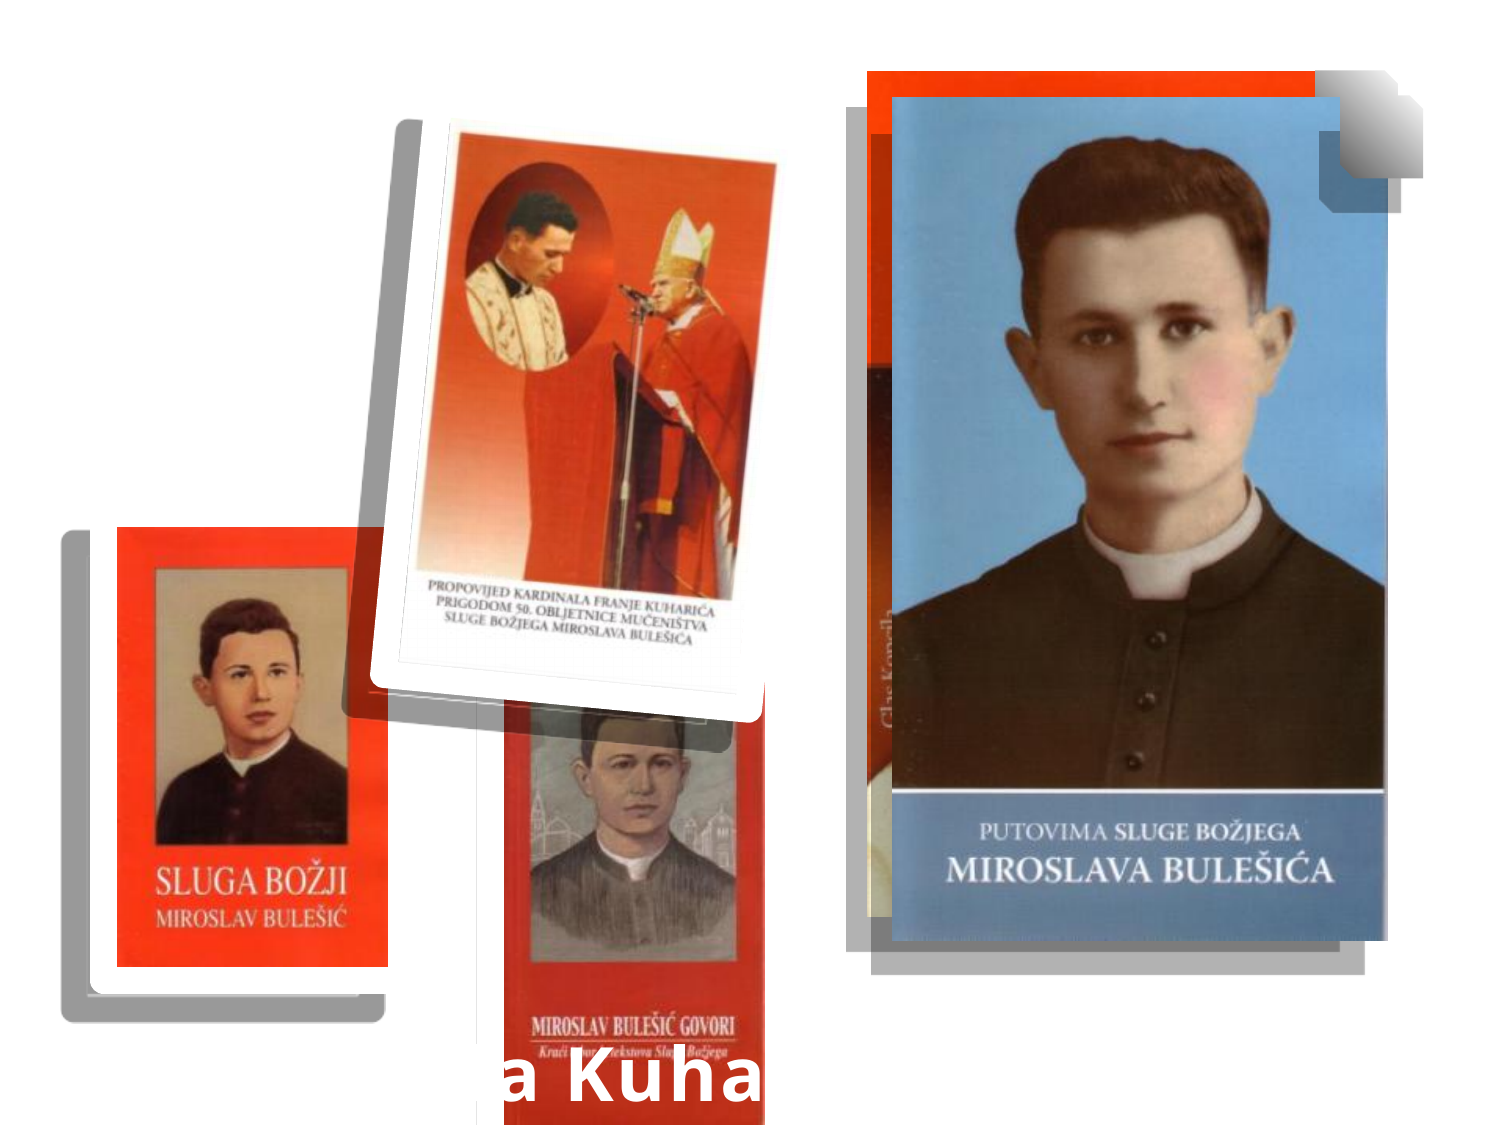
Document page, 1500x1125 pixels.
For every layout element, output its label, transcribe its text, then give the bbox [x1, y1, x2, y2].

text_box [1315, 70, 1424, 179]
picture [503, 691, 765, 1018]
text_box Različite brošure o Sluzi Božjem • Propovijedi kardinala Kuharića i Bozanića • [0, 1018, 1374, 1125]
picture [867, 71, 1388, 941]
picture [117, 527, 389, 967]
picture [398, 117, 789, 695]
